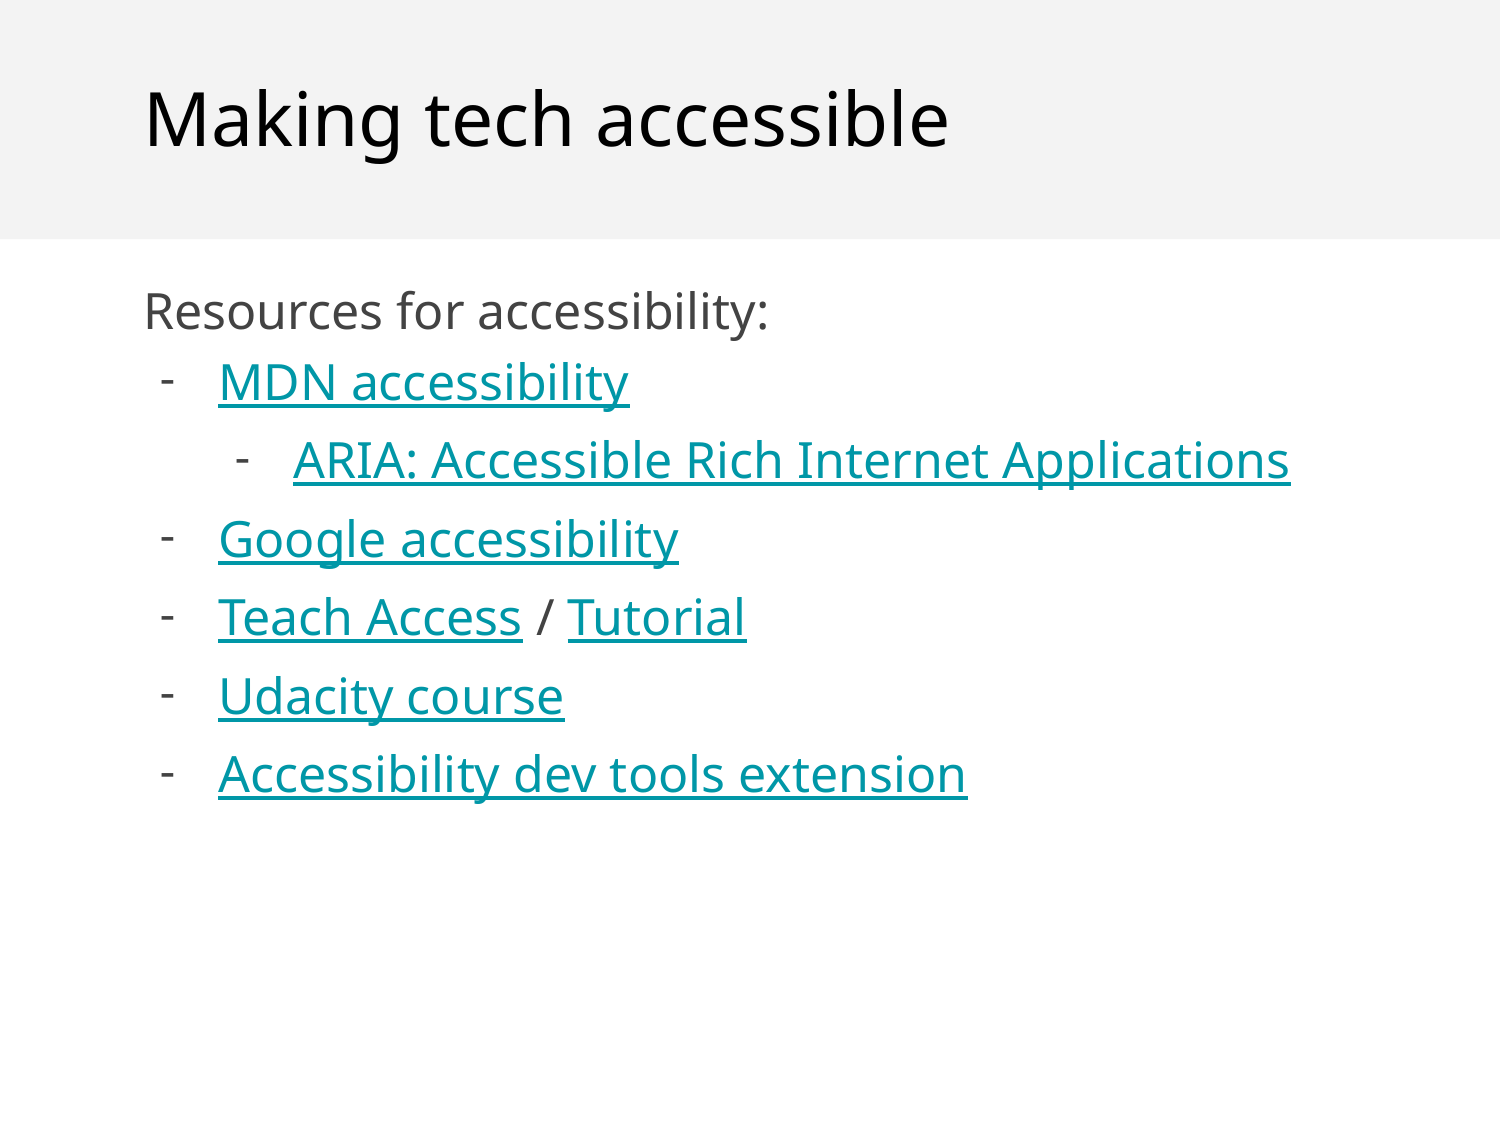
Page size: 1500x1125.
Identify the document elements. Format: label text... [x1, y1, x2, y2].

title Making tech accessible [128, 56, 1372, 183]
list Resources for accessibility: MDN accessibility ARIA: Accessible Rich Internet Applications Google accessibility Teach Access / Tutorial Udacity course Accessibility dev tools extension [128, 255, 1372, 1083]
